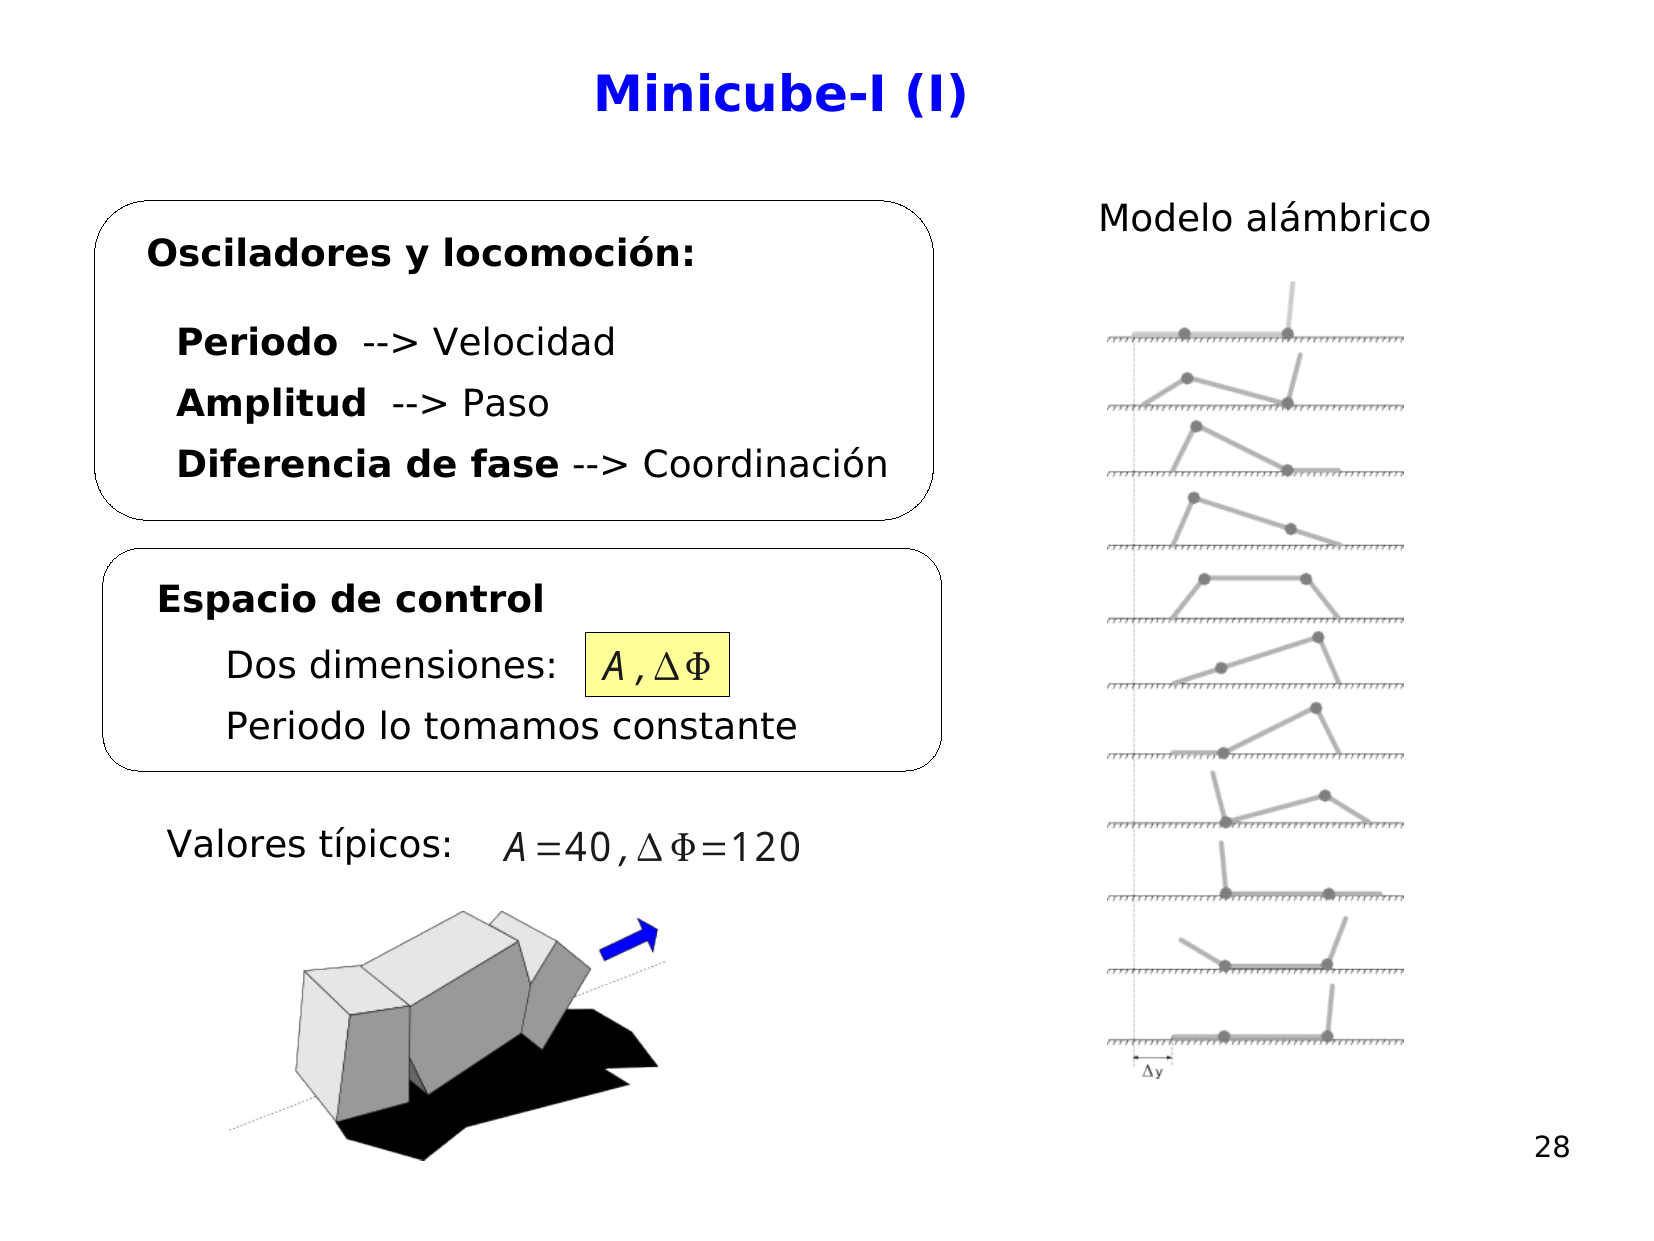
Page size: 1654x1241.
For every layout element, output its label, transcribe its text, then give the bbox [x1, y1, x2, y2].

text_box Valores típicos: [151, 814, 470, 874]
text_box Osciladores y locomoción: [131, 224, 712, 284]
chart [591, 641, 722, 690]
text_box Periodo --> Velocidad Amplitud --> Paso Diferencia de fase --> Coordinación [149, 313, 930, 495]
text_box Dos dimensiones: Periodo lo tomamos constante [198, 636, 839, 756]
picture [1107, 281, 1404, 1079]
chart [492, 822, 813, 871]
text_box Espacio de control [141, 570, 561, 629]
text_box Modelo alámbrico [1083, 189, 1447, 249]
picture [229, 911, 667, 1161]
text_box Minicube-I (I) [578, 57, 984, 131]
text_box [585, 632, 730, 636]
